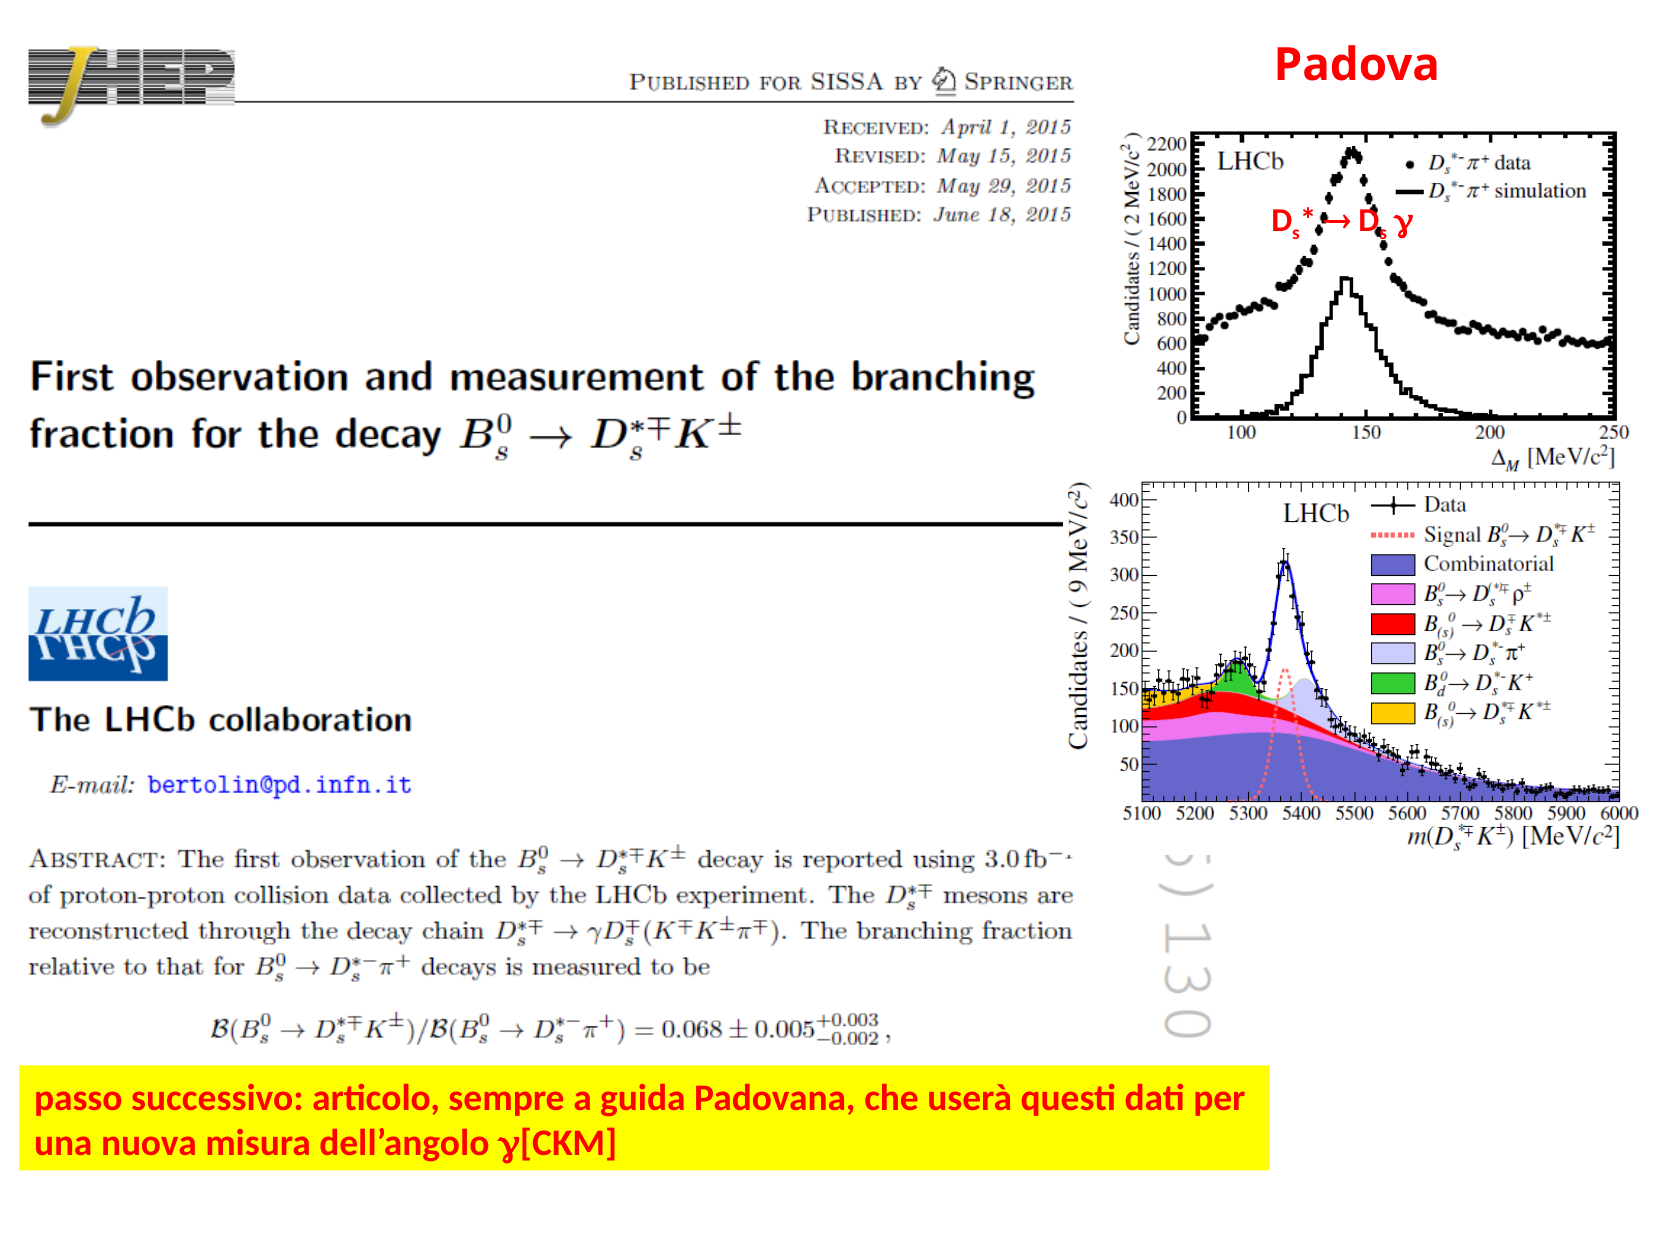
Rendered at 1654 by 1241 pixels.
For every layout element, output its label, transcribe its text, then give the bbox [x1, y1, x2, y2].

text_box passo successivo: articolo, sempre a guida Padovana, che userà questi dati per una nuova misura dell’angolo g[CKM] [19, 1065, 1270, 1171]
text_box Ds* ® Ds g [1256, 190, 1465, 251]
text_box Padova [1258, 23, 1437, 103]
picture [10, 34, 1647, 1055]
